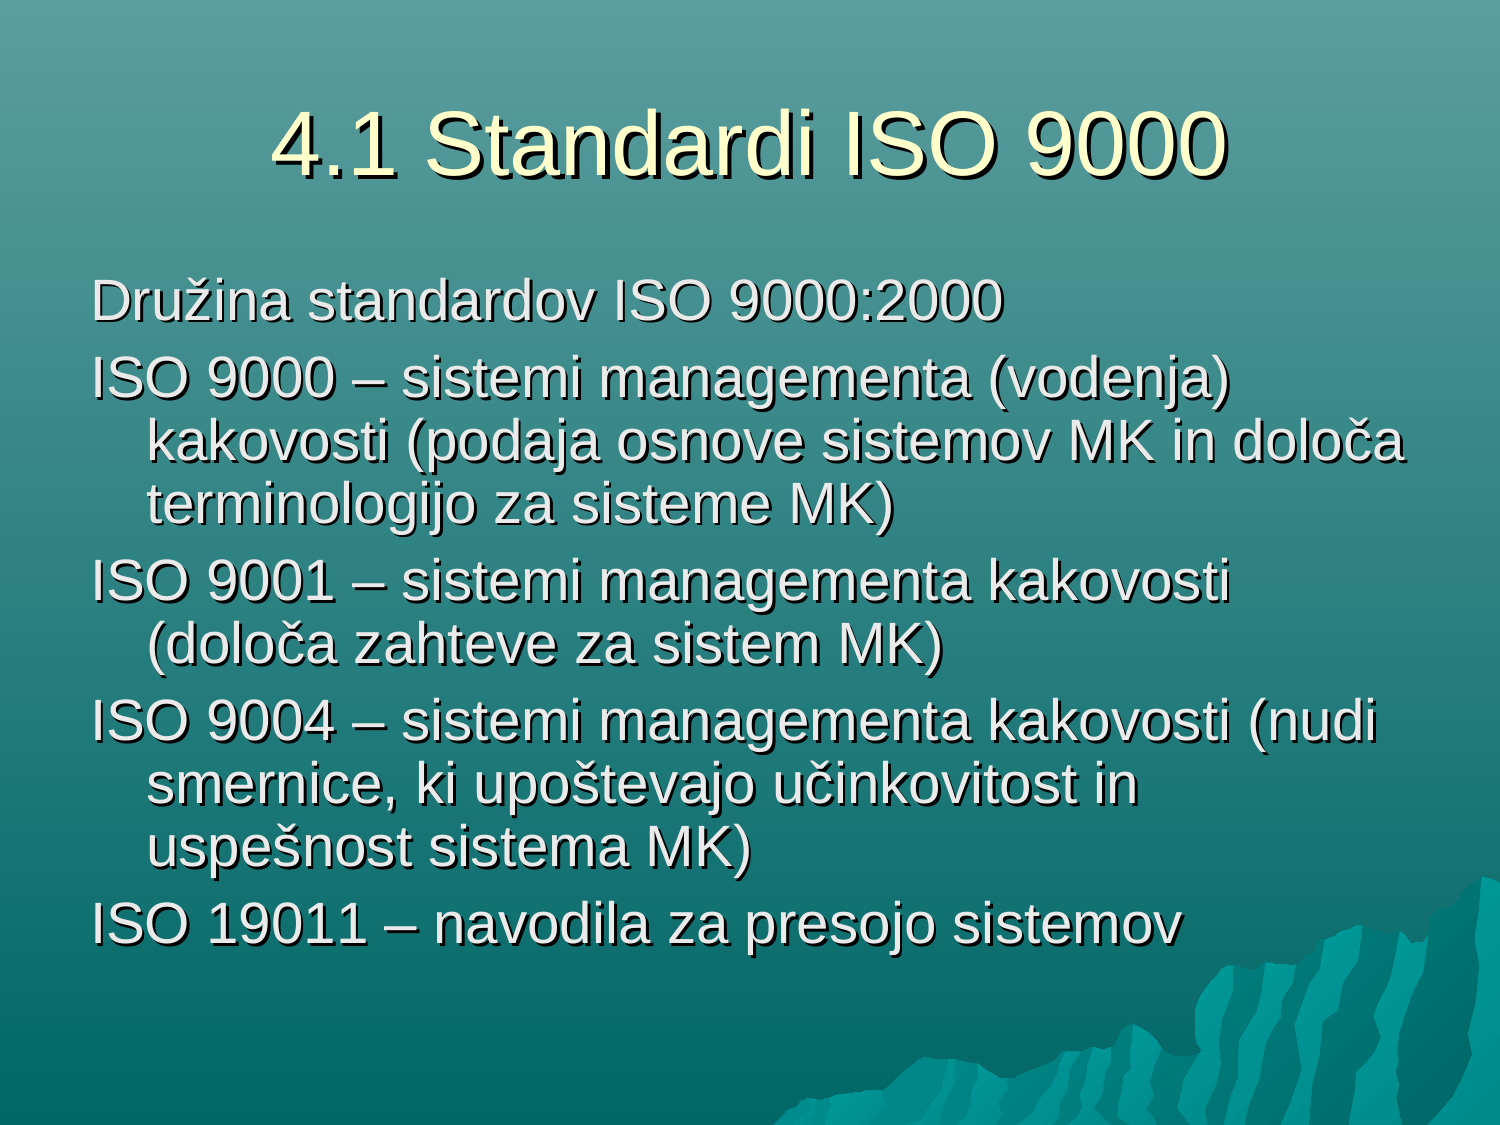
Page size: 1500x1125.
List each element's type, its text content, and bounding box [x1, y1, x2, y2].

list Družina standardov ISO 9000:2000 ISO 9000 – sistemi managementa (vodenja) kakovosti (podaja osnove sistemov MK in določa terminologijo za sisteme MK) ISO 9001 – sistemi managementa kakovosti (določa zahteve za sistem MK) ISO 9004 – sistemi managementa kakovosti (nudi smernice, ki upoštevajo učinkovitost in uspešnost sistema MK) ISO 19011 – navodila za presojo sistemov [75, 262, 1426, 1006]
title 4.1 Standardi ISO 9000 [75, 45, 1426, 233]
